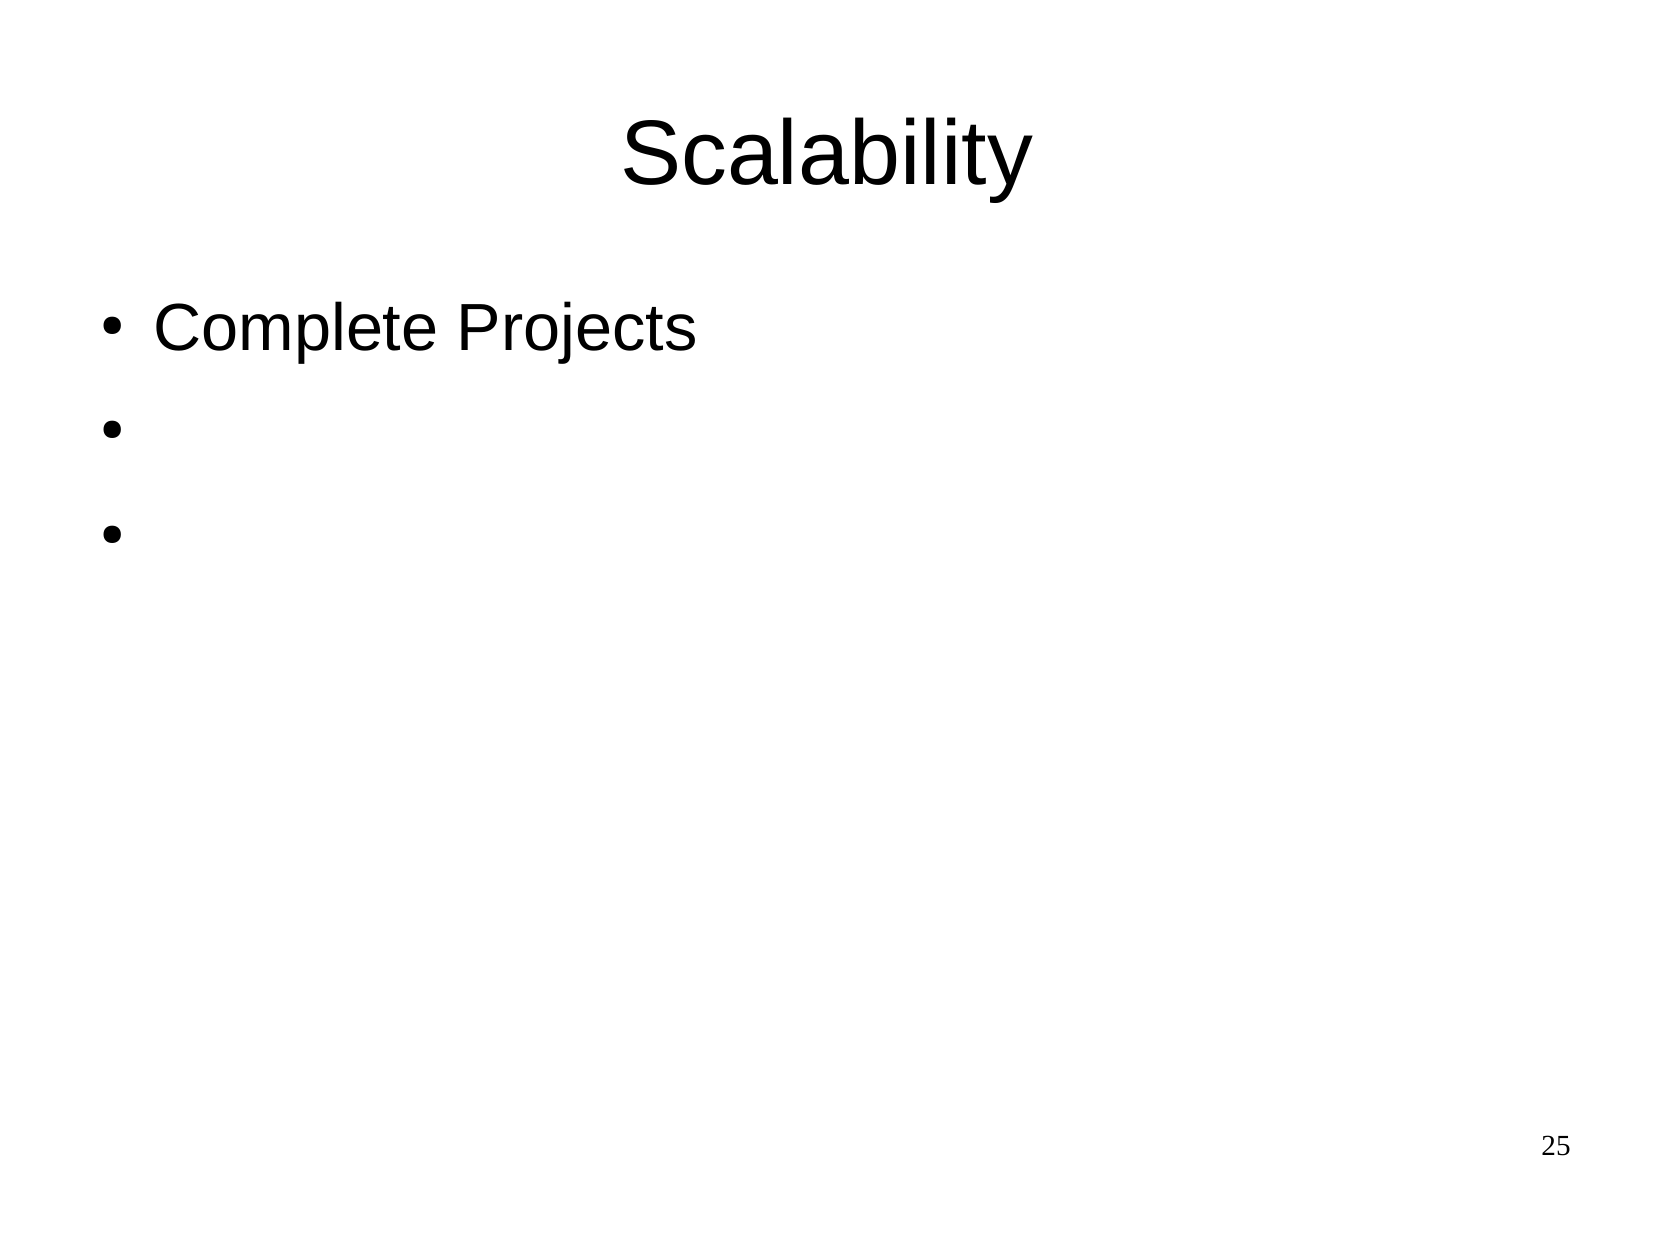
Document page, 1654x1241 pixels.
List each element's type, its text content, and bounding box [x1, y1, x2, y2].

list Complete Projects [82, 290, 1571, 1109]
title Scalability [82, 49, 1571, 257]
